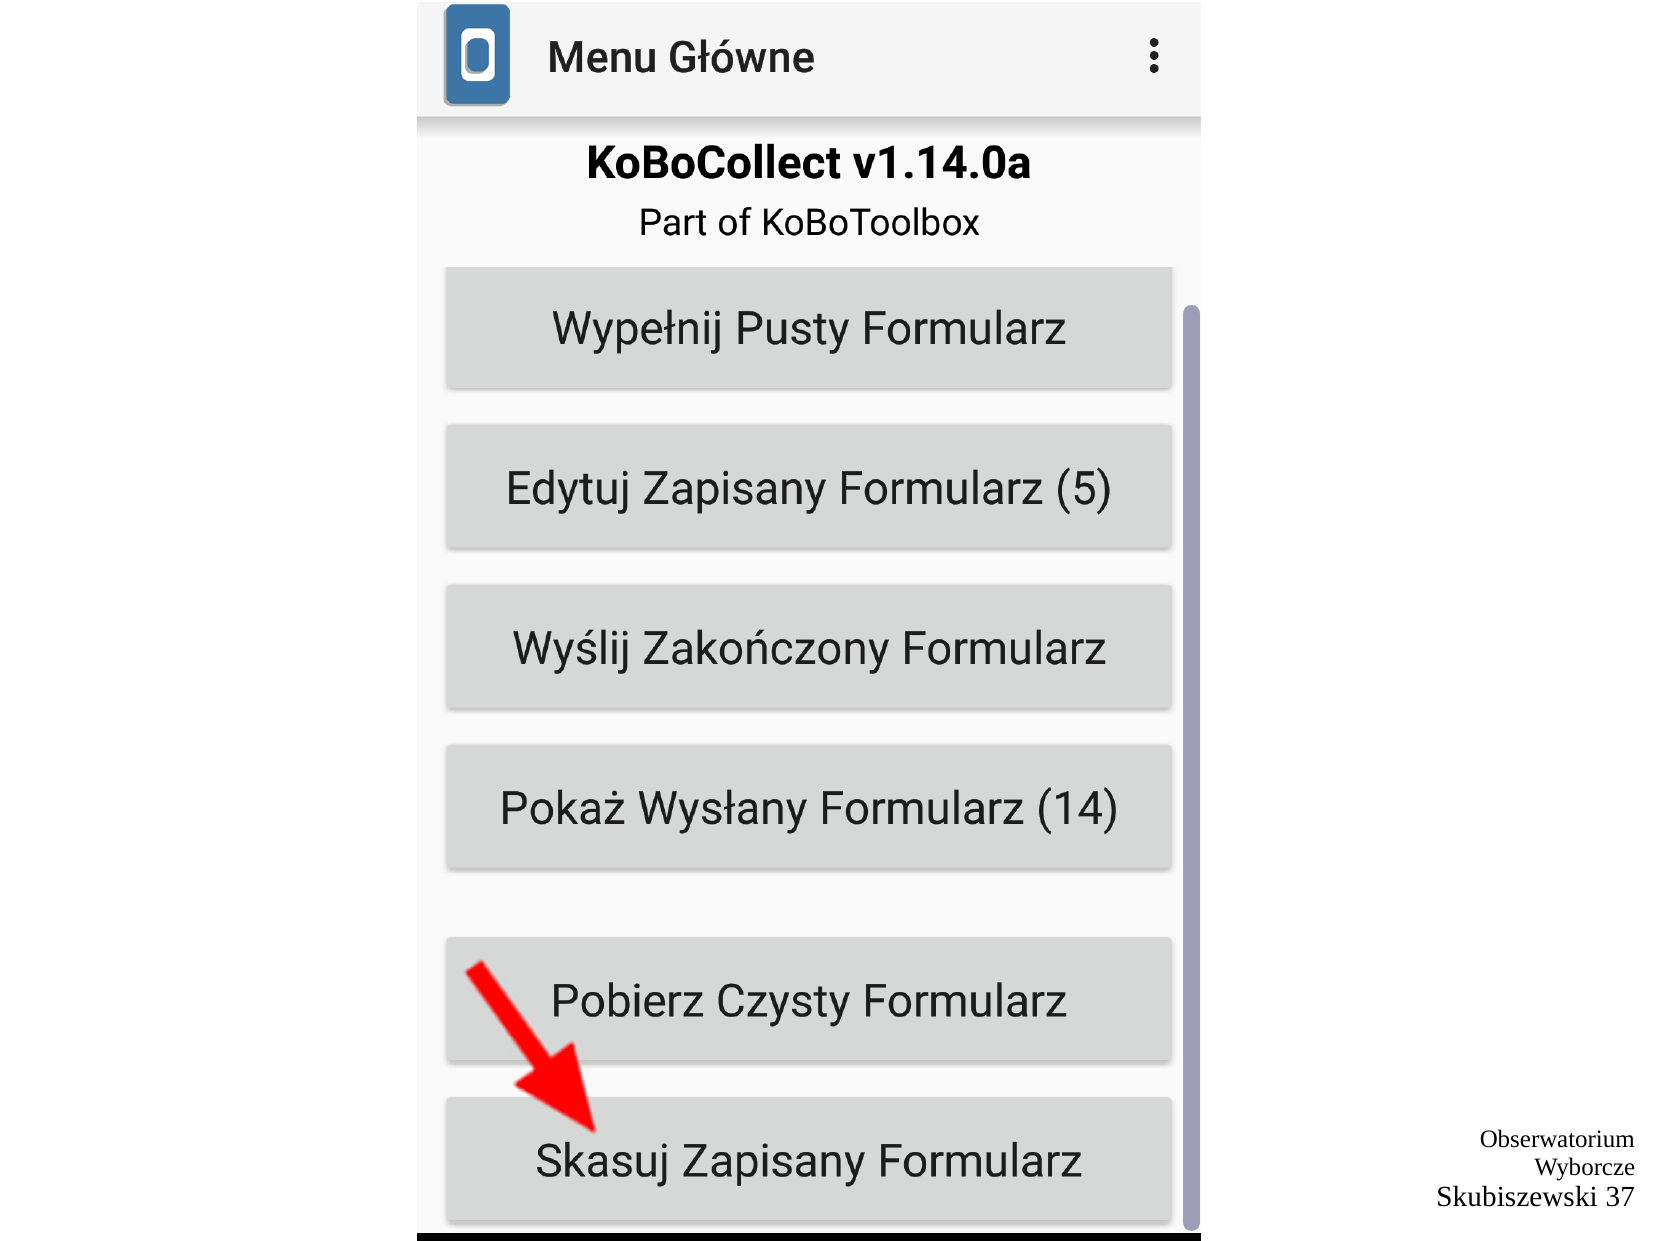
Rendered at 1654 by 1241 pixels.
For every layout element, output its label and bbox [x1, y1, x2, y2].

picture [417, 2, 1201, 1241]
